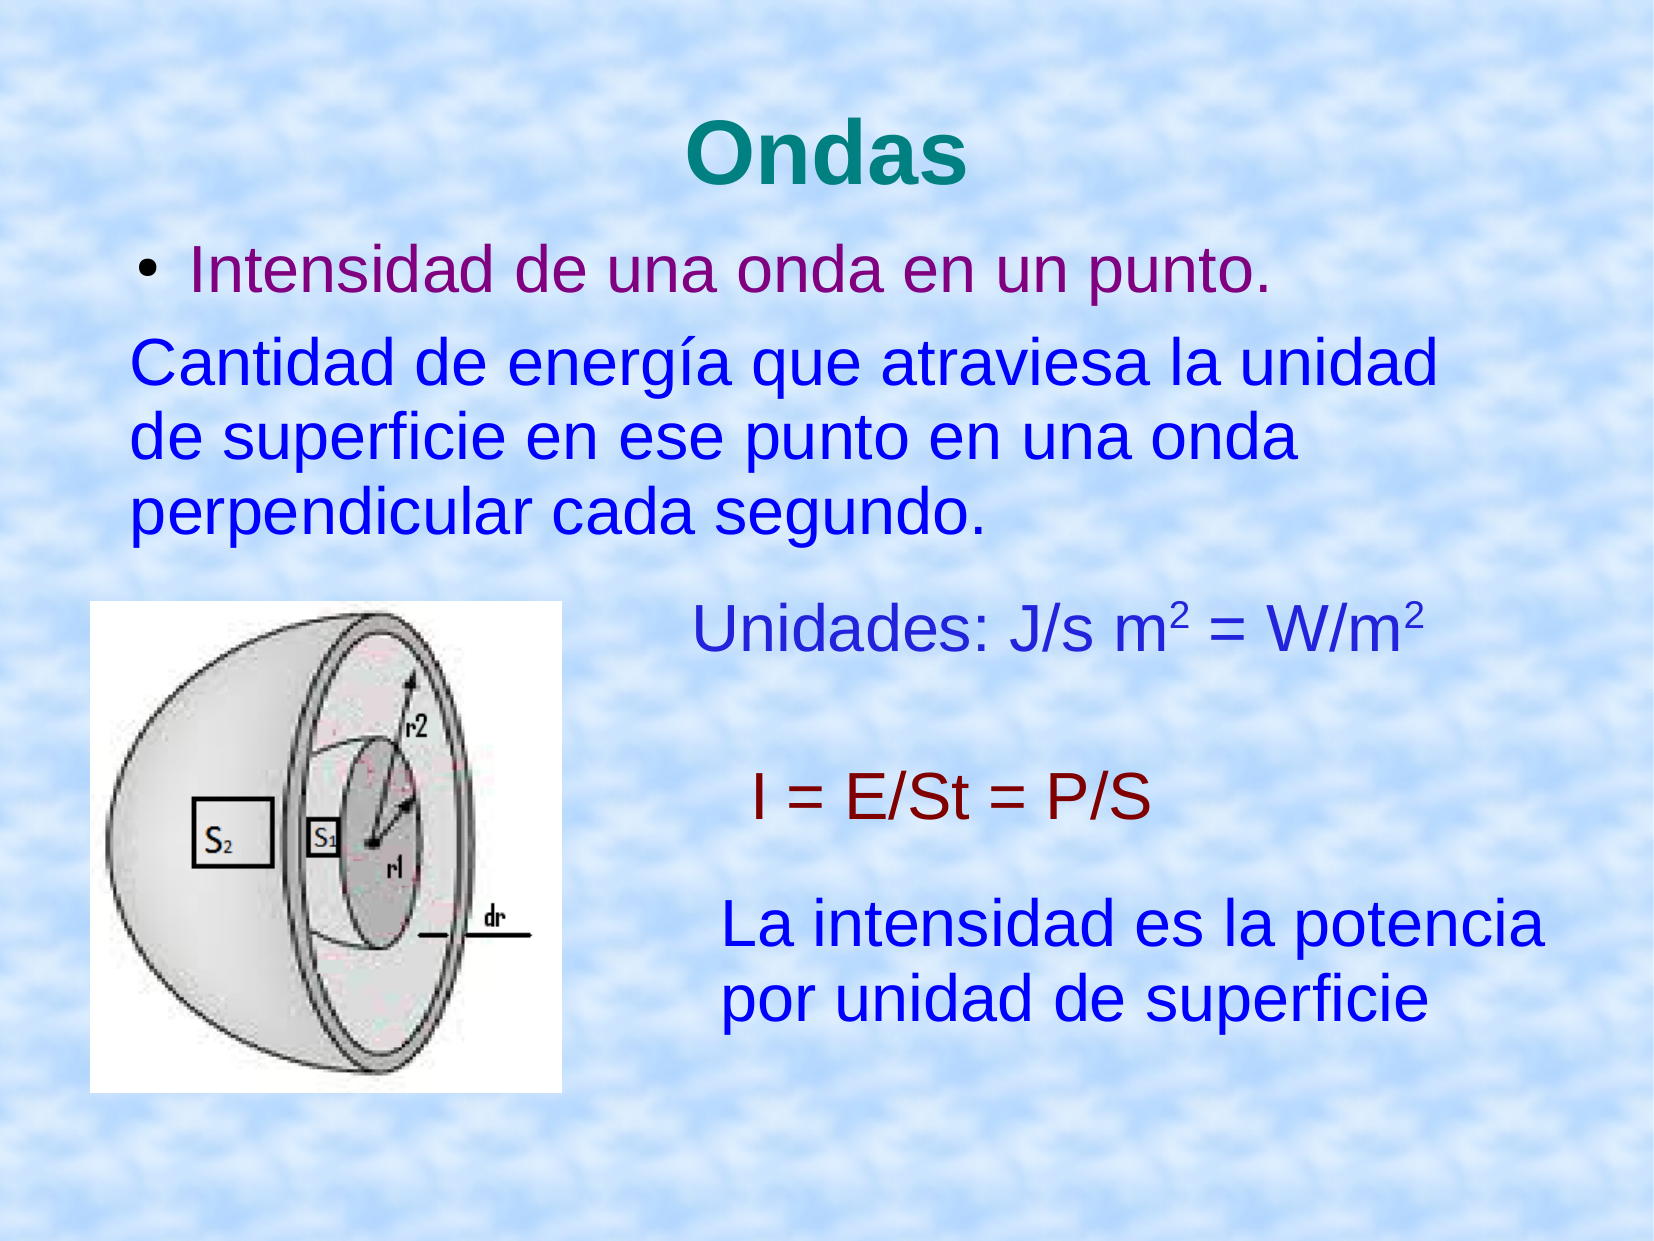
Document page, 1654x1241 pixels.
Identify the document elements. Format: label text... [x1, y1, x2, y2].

text_box Cantidad de energía que atraviesa la unidad de superficie en ese punto en una onda perpendicular cada segundo. [59, 324, 1506, 550]
title Ondas [82, 49, 1571, 257]
text_box I = E/St = P/S [679, 759, 1211, 837]
text_box La intensidad es la potencia por unidad de superficie [649, 885, 1625, 1036]
text_box Unidades: J/s m2 = W/m2 [620, 590, 1565, 668]
list Intensidad de una onda en un punto. [118, 231, 1565, 1051]
picture [0, 0, 1654, 1241]
